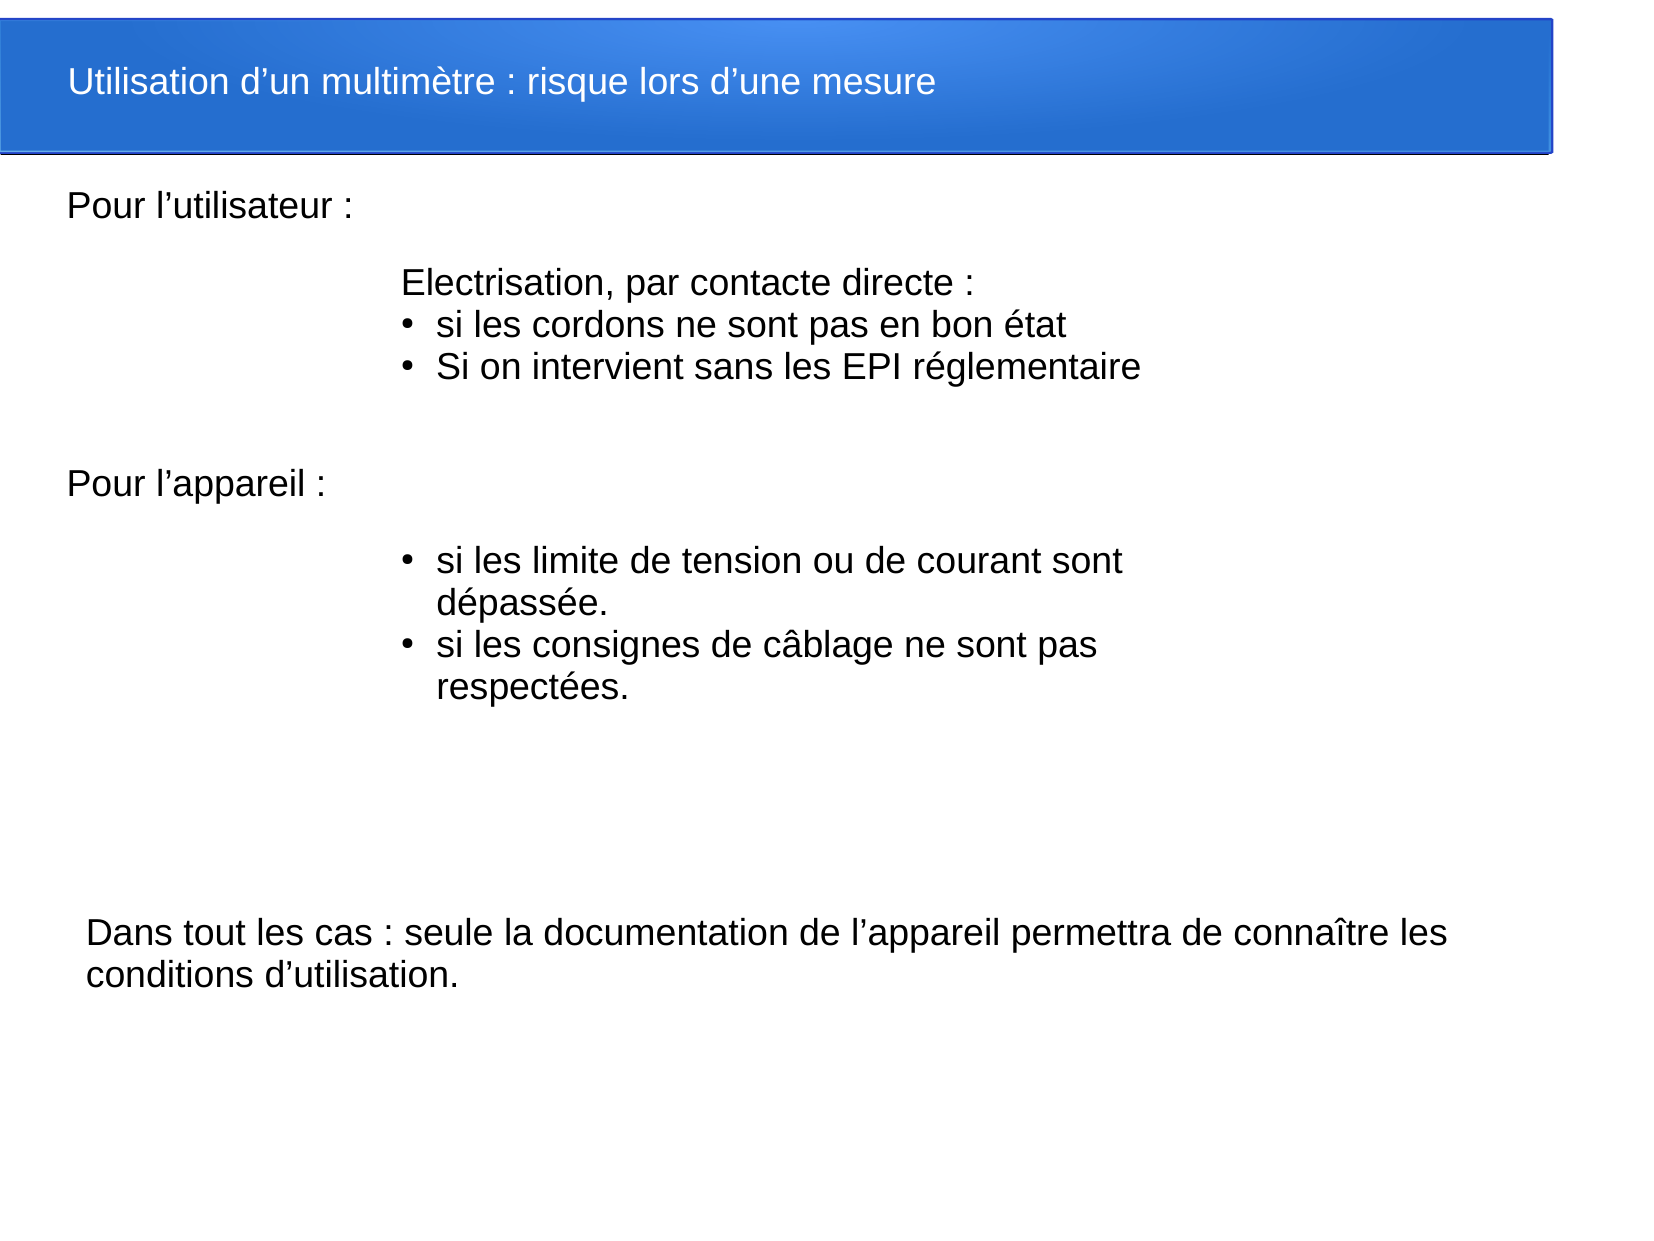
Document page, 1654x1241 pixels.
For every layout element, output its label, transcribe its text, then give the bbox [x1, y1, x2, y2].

text_box Dans tout les cas : seule la documentation de l’appareil permettra de connaître les conditions d’utilisation. [71, 904, 1629, 1004]
text_box si les limite de tension ou de courant sont dépassée. si les consignes de câblage ne sont pas respectées. [386, 532, 1237, 715]
text_box Pour l’utilisateur : [51, 177, 903, 264]
text_box Pour l’appareil : [51, 454, 903, 541]
text_box Electrisation, par contacte directe : si les cordons ne sont pas en bon état Si on intervient sans les EPI réglementaire [386, 254, 1237, 396]
text_box Utilisation d’un multimètre : risque lors d’une mesure [53, 53, 952, 111]
